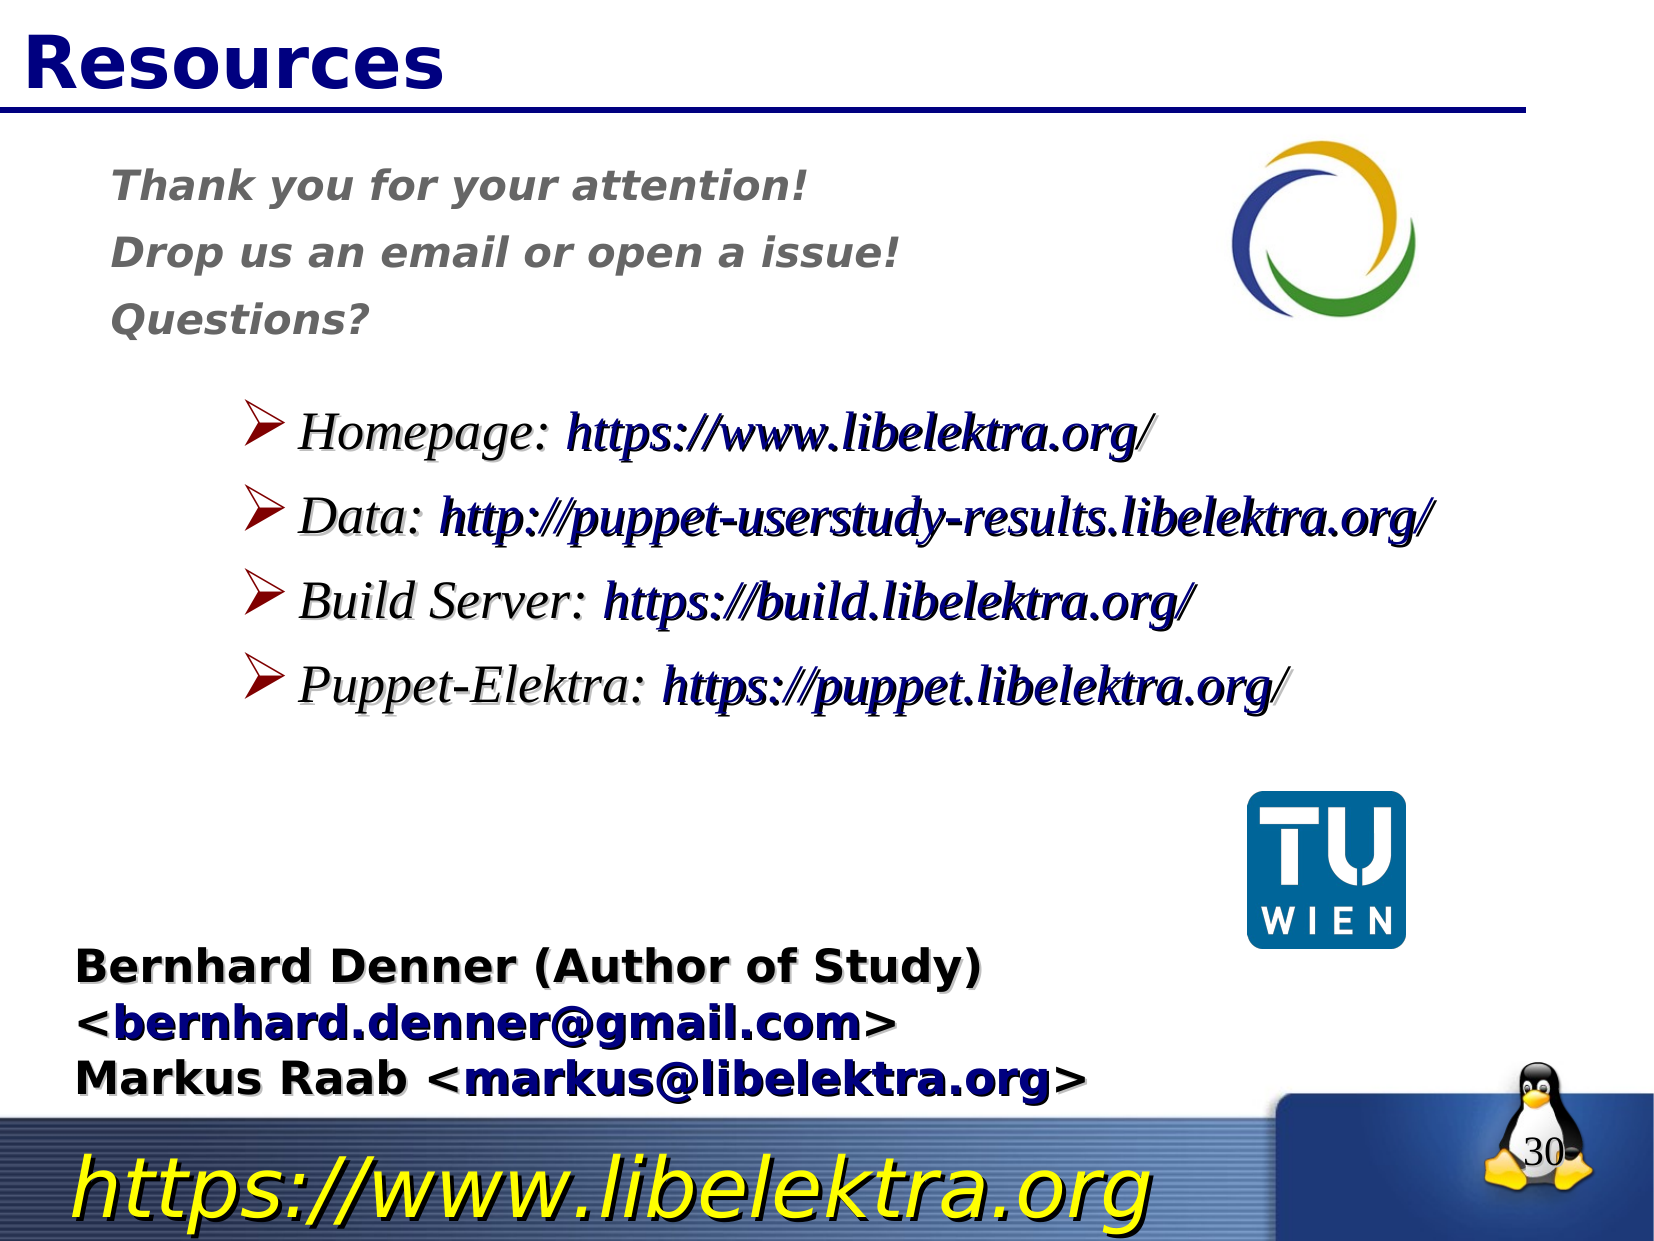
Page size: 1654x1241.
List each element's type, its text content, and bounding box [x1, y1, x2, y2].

picture [1363, 808, 1391, 885]
picture [1370, 907, 1391, 934]
picture [1262, 906, 1294, 934]
picture [1309, 906, 1315, 934]
picture [1247, 791, 1257, 803]
text_box Resources [22, 14, 1611, 111]
text_box <Foliennummer> [1248, 1122, 1566, 1178]
picture [1216, 118, 1440, 331]
text_box Bernhard Denner (Author of Study) <bernhard.denner@gmail.com> Markus Raab <markus@libelektra.org> [59, 929, 1625, 1111]
picture [1282, 829, 1299, 886]
picture [1335, 907, 1352, 934]
picture [1397, 940, 1406, 949]
picture [1396, 791, 1406, 801]
picture [1328, 808, 1358, 885]
list Homepage: https://www.libelektra.org/ Data: http://puppet-userstudy-results.libelektra.org/ Build Server: https://build.libelektra.org/ Puppet-Elektra: https://puppet.libelektra.org/ [224, 389, 1583, 928]
text_box Thank you for your attention! Drop us an email or open a issue! Questions? [95, 153, 1028, 352]
picture [1247, 938, 1258, 949]
picture [0, 1061, 1654, 1241]
picture [1260, 808, 1318, 825]
